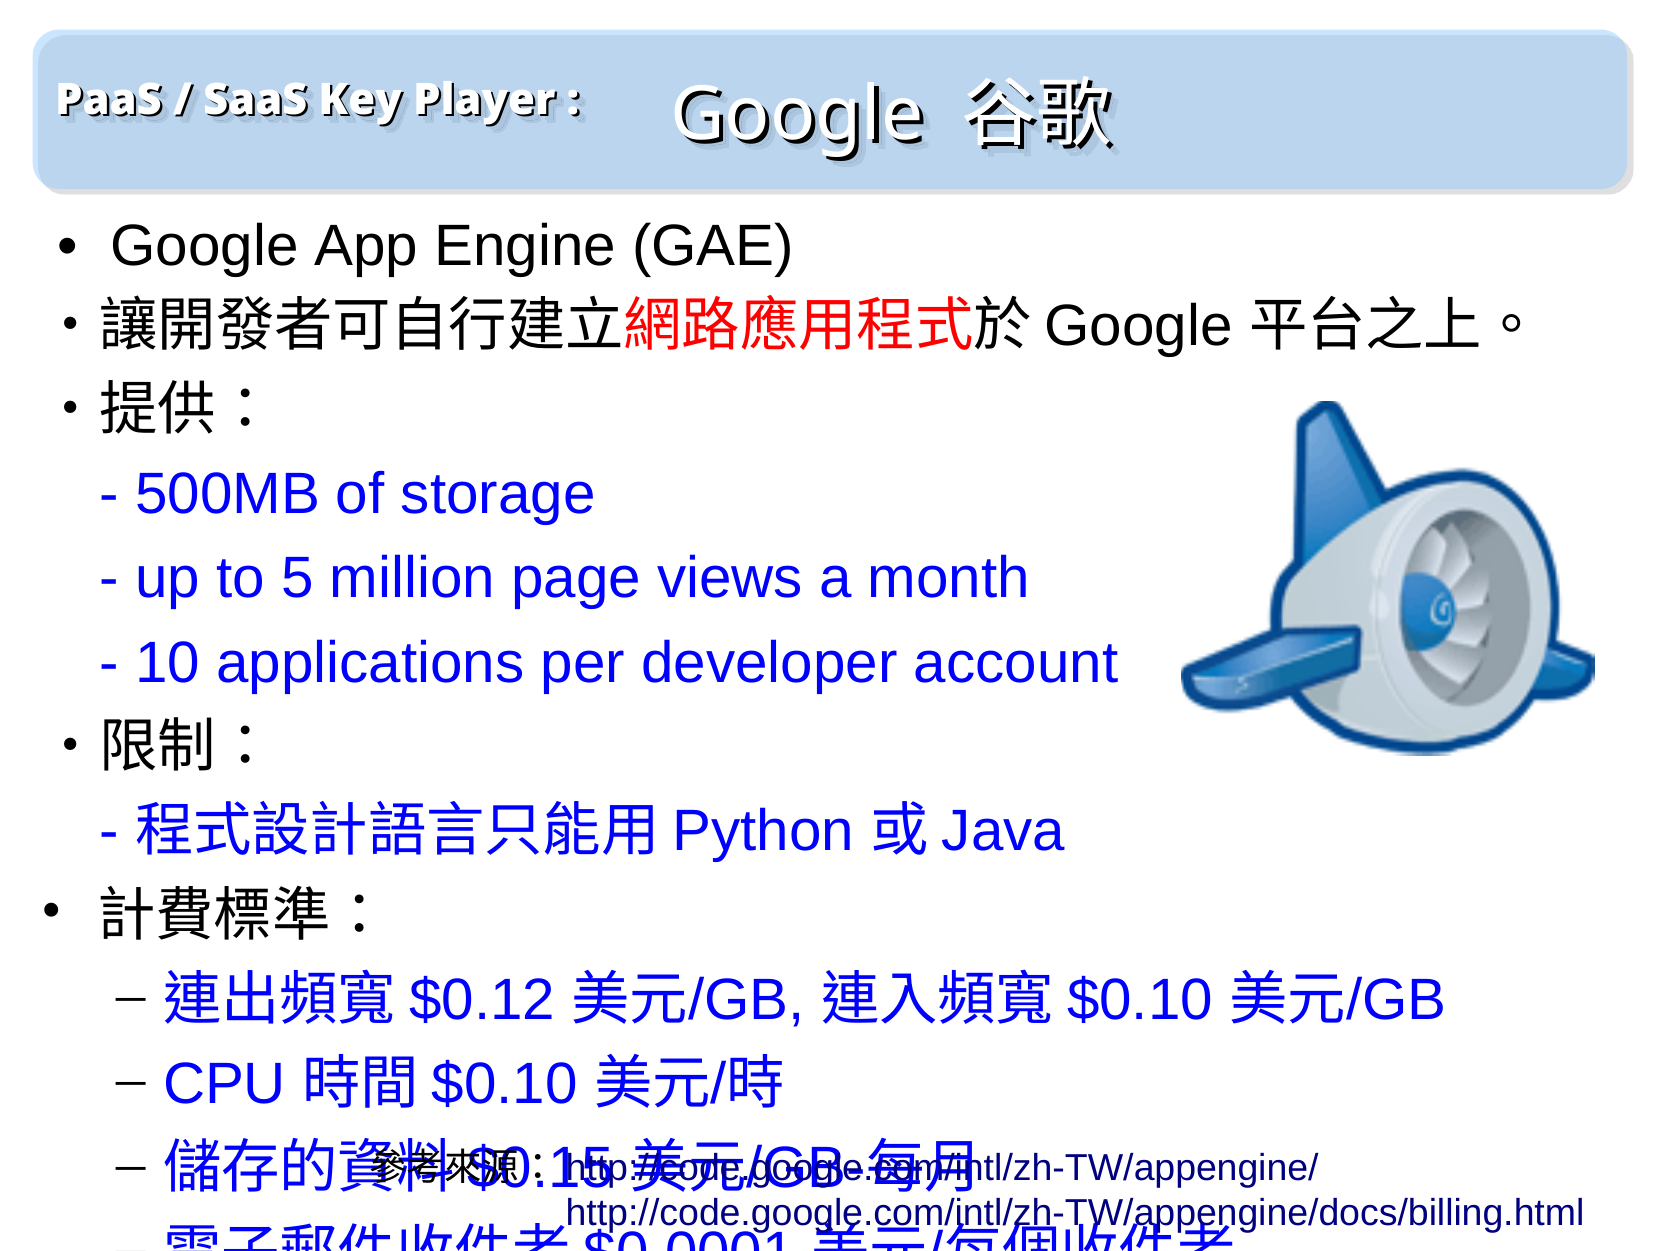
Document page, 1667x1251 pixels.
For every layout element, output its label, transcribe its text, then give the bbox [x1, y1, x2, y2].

text_box PaaS / SaaS Key Player : Google 谷歌 [32, 29, 1628, 190]
picture [1181, 401, 1595, 756]
list • Google App Engine (GAE) •讓開發者可自行建立網路應用程式於 Google 平台之上。 •提供： - 500MB of storage - up to 5 million page views a month - 10 applications per developer account •限制： - 程式設計語言只能用 Python 或 Java 計費標準： 連出頻寬 $0.12 美元/GB, 連入頻寬 $0.10 美元/GB CPU 時間 $0.10 美元/時 儲存的資料 $0.15 美元/GB-每月 電子郵件收件者 $0.0001 美元/每個收件者 [41, 212, 1607, 1092]
text_box 參考來源：http://code.google.com/intl/zh-TW/appengine/ http://code.google.com/intl/zh-TW/appengine/docs/billing.html [354, 1135, 1654, 1241]
